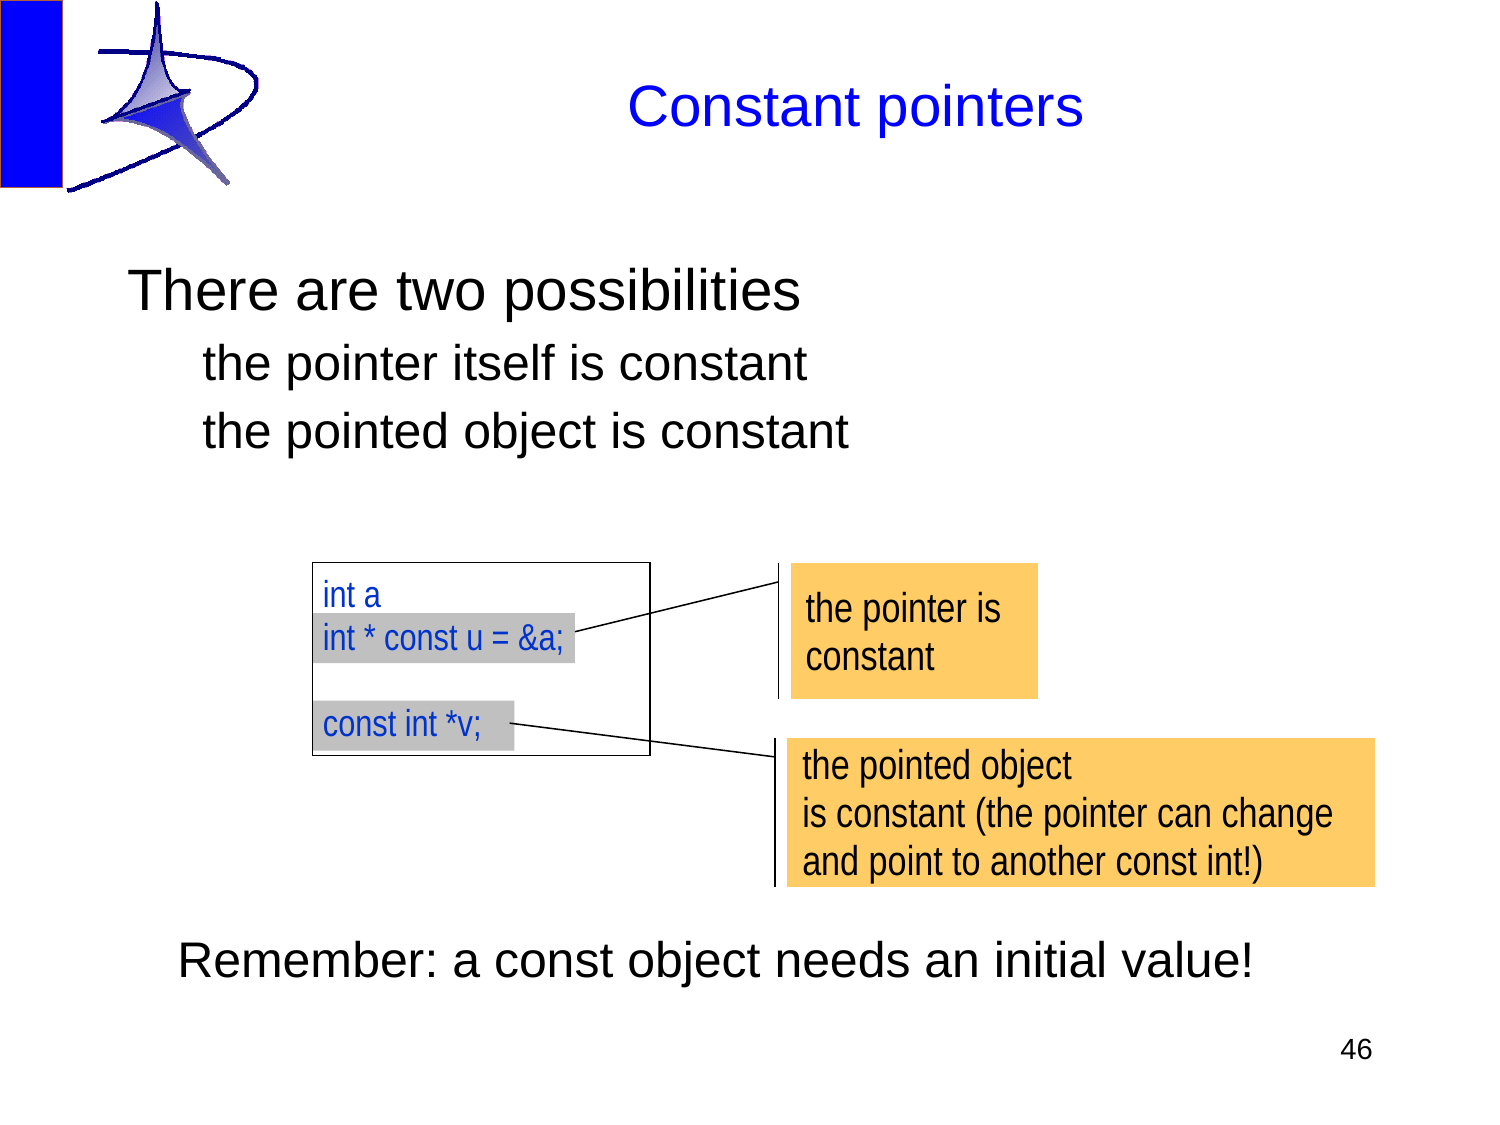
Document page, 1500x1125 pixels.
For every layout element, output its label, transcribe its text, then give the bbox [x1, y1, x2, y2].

text_box Remember: a const object needs an initial value! [162, 924, 1438, 1038]
title Constant pointers [262, 24, 1450, 188]
picture [62, 0, 263, 197]
list There are two possibilities the pointer itself is constant the pointed object is constant [112, 249, 1450, 514]
text_box the pointer is constant [791, 563, 1038, 699]
text_box int a int * const u = &a; const int *v; [312, 562, 650, 756]
text_box the pointed object is constant (the pointer can change and point to another const int!) [787, 738, 1375, 887]
